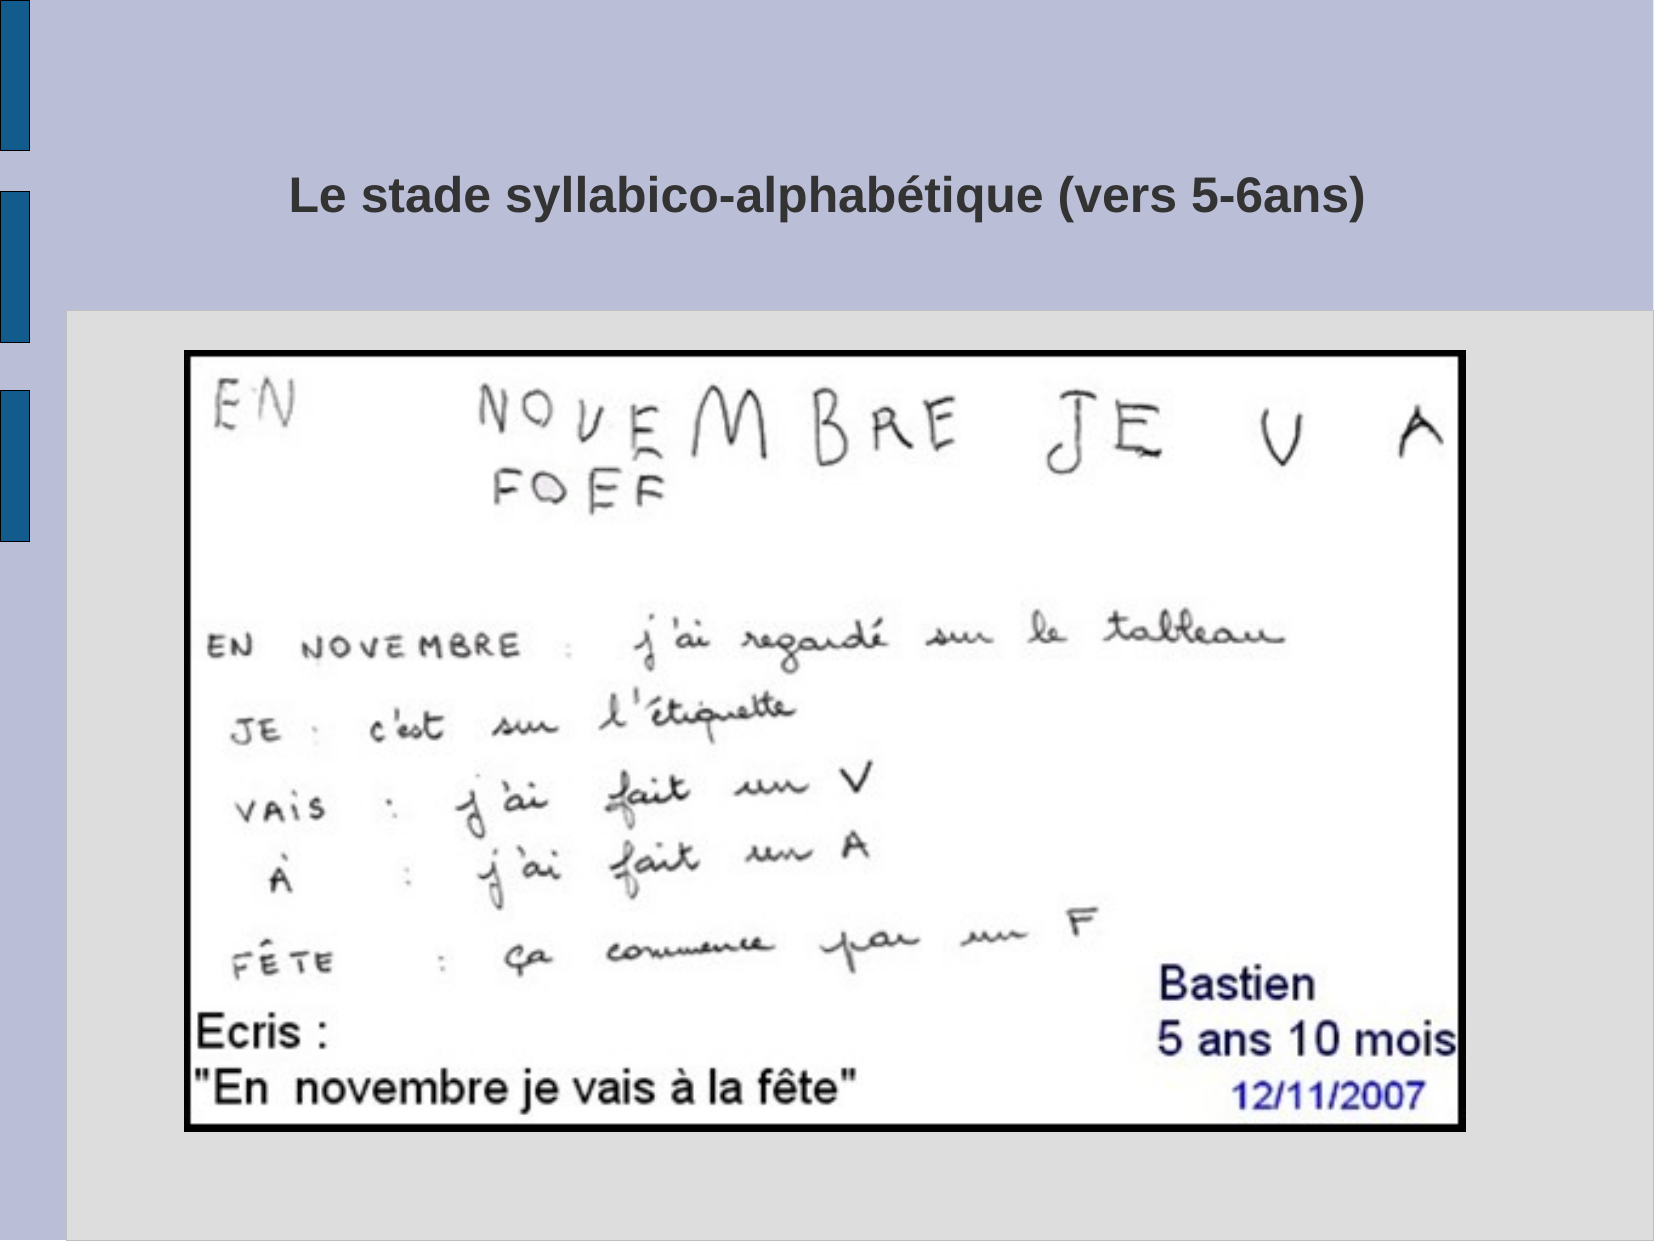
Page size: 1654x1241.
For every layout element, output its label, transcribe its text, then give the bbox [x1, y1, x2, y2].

picture [184, 350, 1466, 1132]
title Le stade syllabico-alphabétique (vers 5-6ans) [121, 91, 1534, 299]
